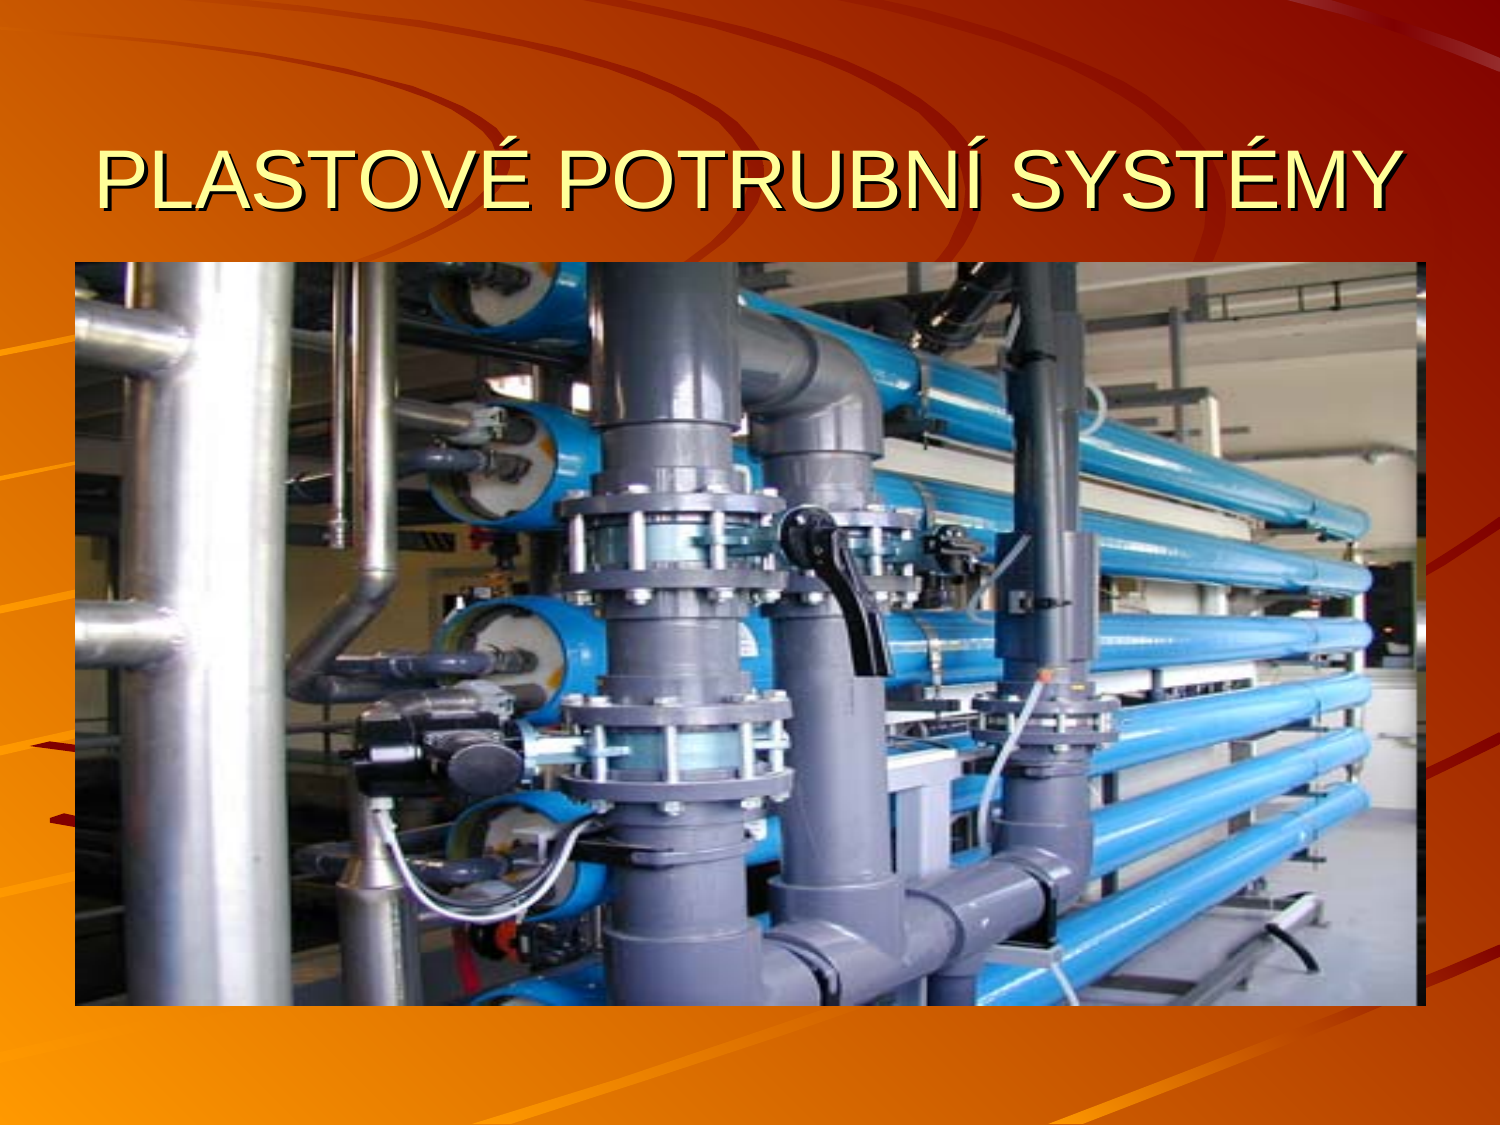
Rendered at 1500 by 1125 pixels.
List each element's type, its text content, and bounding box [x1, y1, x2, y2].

title PLASTOVÉ POTRUBNÍ SYSTÉMY [75, 25, 1426, 233]
picture [75, 262, 1426, 1006]
